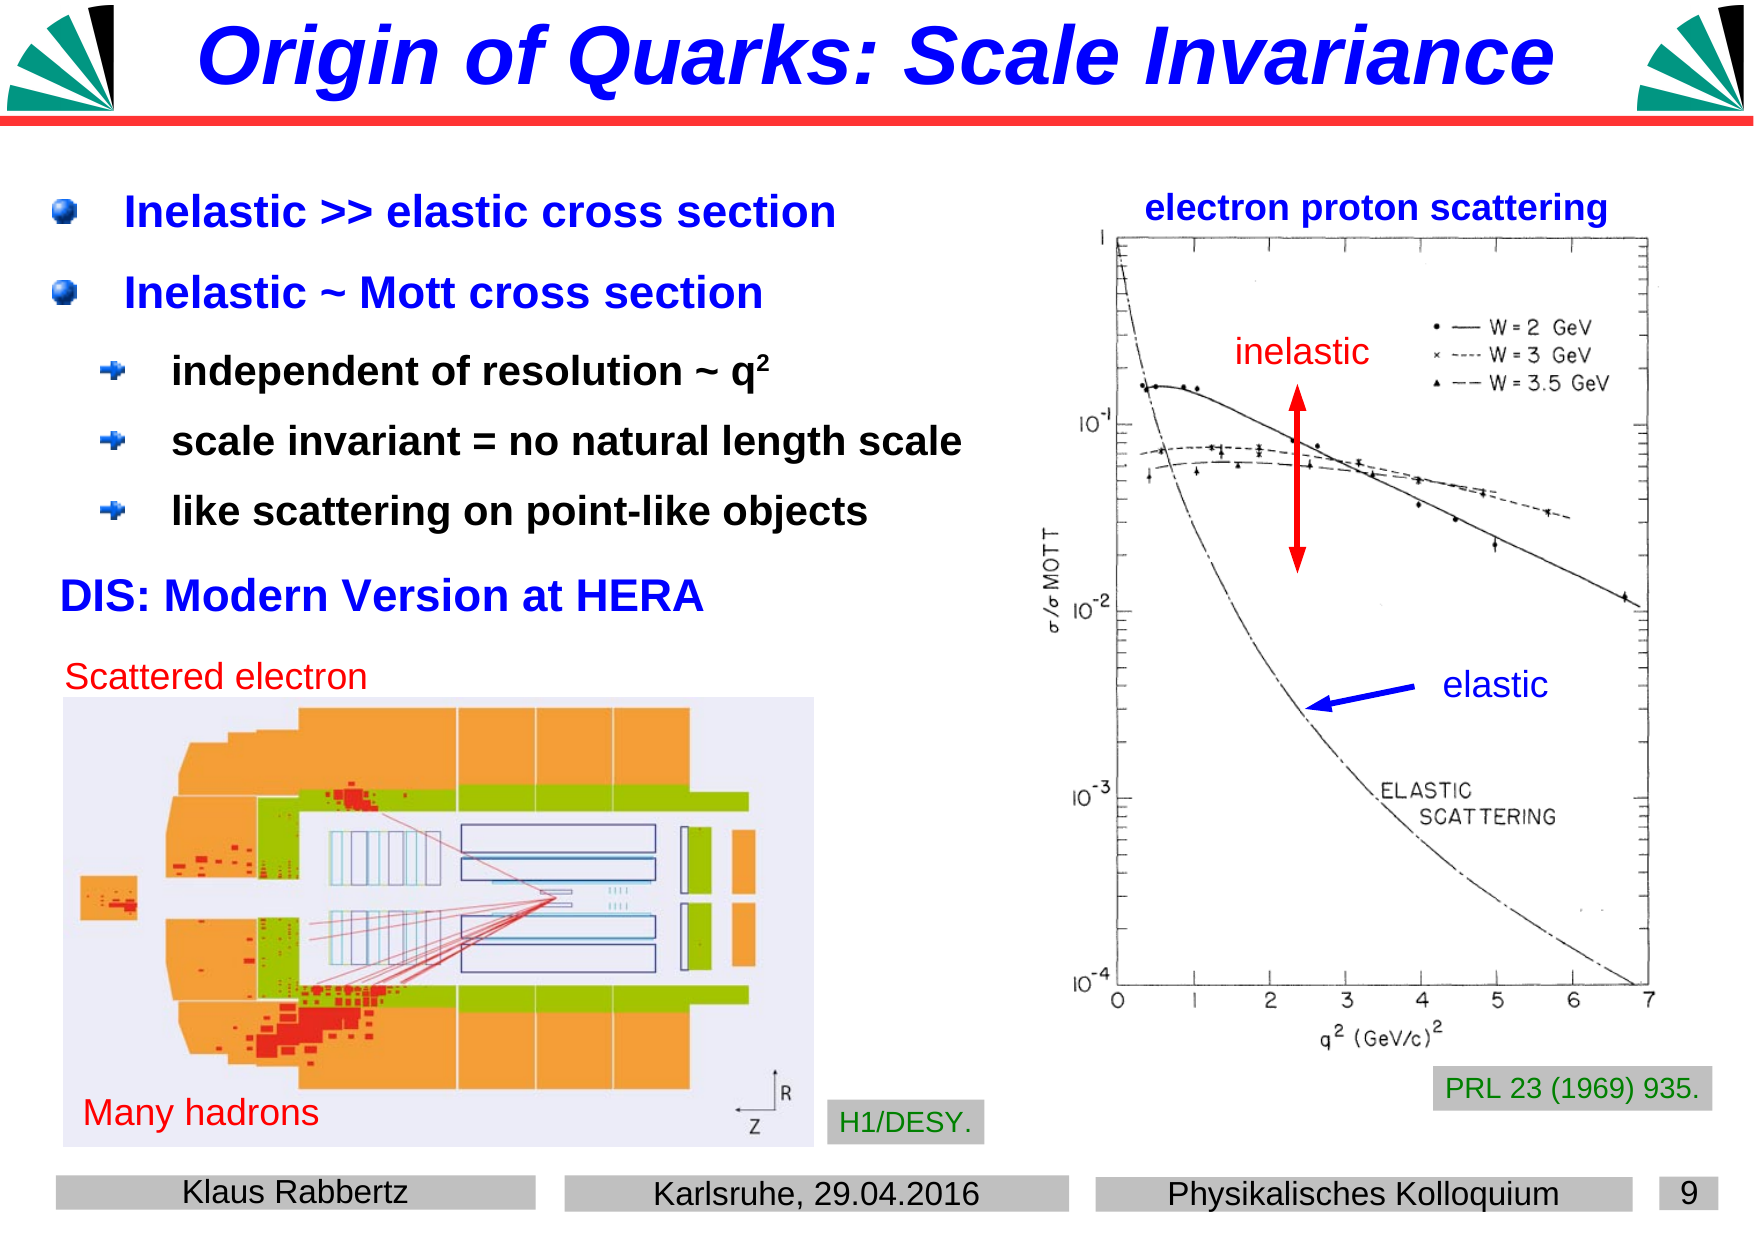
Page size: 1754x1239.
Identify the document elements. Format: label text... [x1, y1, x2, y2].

text_box PRL 23 (1969) 935. [1433, 1066, 1712, 1111]
picture [7, 5, 114, 112]
text_box elastic [1430, 657, 1561, 712]
list Inelastic >> elastic cross section Inelastic ~ Mott cross section independent of resolution ~ q2 scale invariant = no natural length scale like scattering on point-like objects [41, 185, 1077, 536]
picture [63, 697, 814, 1147]
title Origin of Quarks: Scale Invariance [153, 0, 1600, 113]
picture [1035, 217, 1666, 1054]
picture [1637, 5, 1744, 112]
text_box H1/DESY. [827, 1099, 981, 1145]
text_box DIS: Modern Version at HERA [47, 564, 716, 628]
text_box electron proton scattering [1132, 180, 1622, 235]
text_box Scattered electron [52, 649, 381, 704]
text_box inelastic [1223, 324, 1382, 379]
text_box Many hadrons [70, 1085, 331, 1140]
